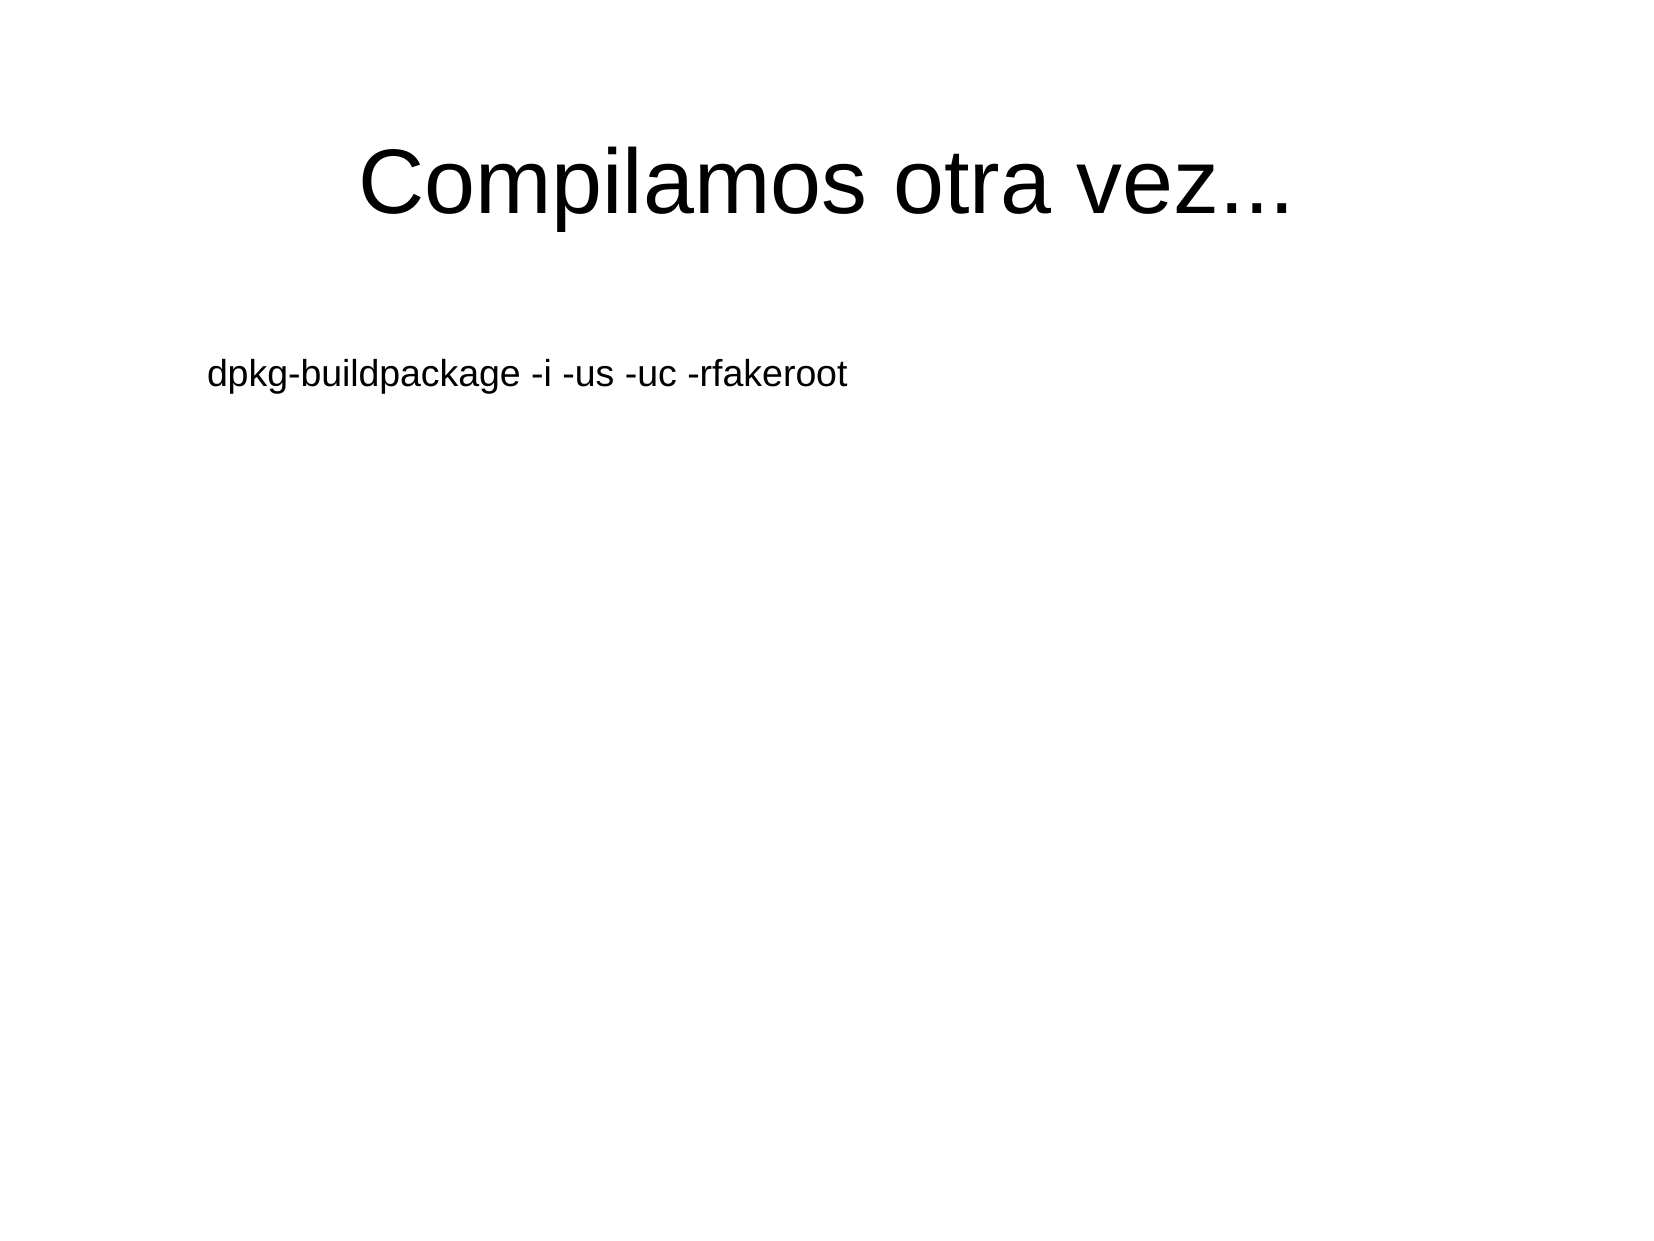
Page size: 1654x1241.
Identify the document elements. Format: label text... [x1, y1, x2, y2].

list dpkg-buildpackage -i -us -uc -rfakeroot [121, 344, 1534, 1127]
title Compilamos otra vez... [121, 102, 1534, 311]
